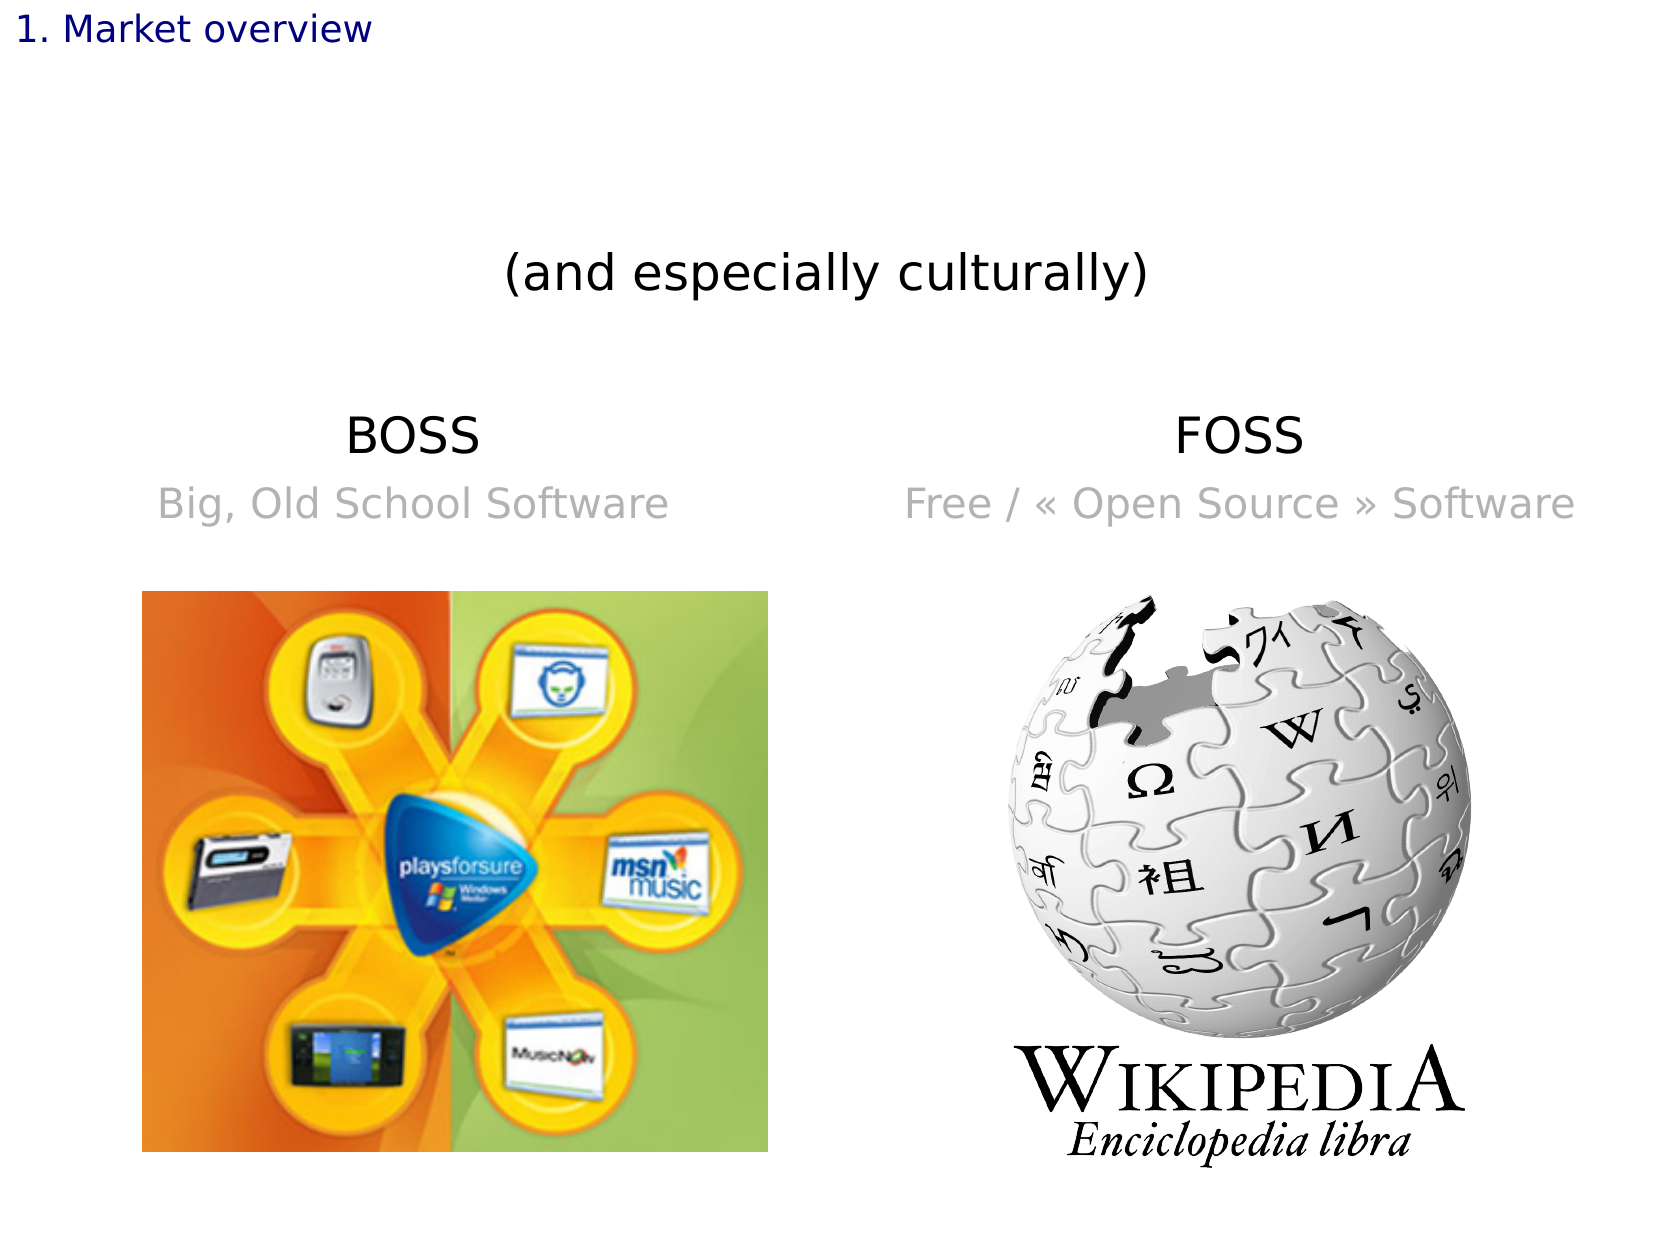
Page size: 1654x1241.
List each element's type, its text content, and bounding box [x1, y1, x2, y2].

text_box FOSS [826, 399, 1654, 472]
picture [142, 591, 768, 1152]
picture [1003, 590, 1477, 1170]
text_box Big, Old School Software [0, 472, 827, 536]
text_box (and especially culturally) [0, 236, 1654, 310]
text_box BOSS [0, 399, 826, 472]
text_box Free / « Open Source » Software [827, 472, 1654, 536]
text_box 1. Market overview [0, 0, 768, 59]
